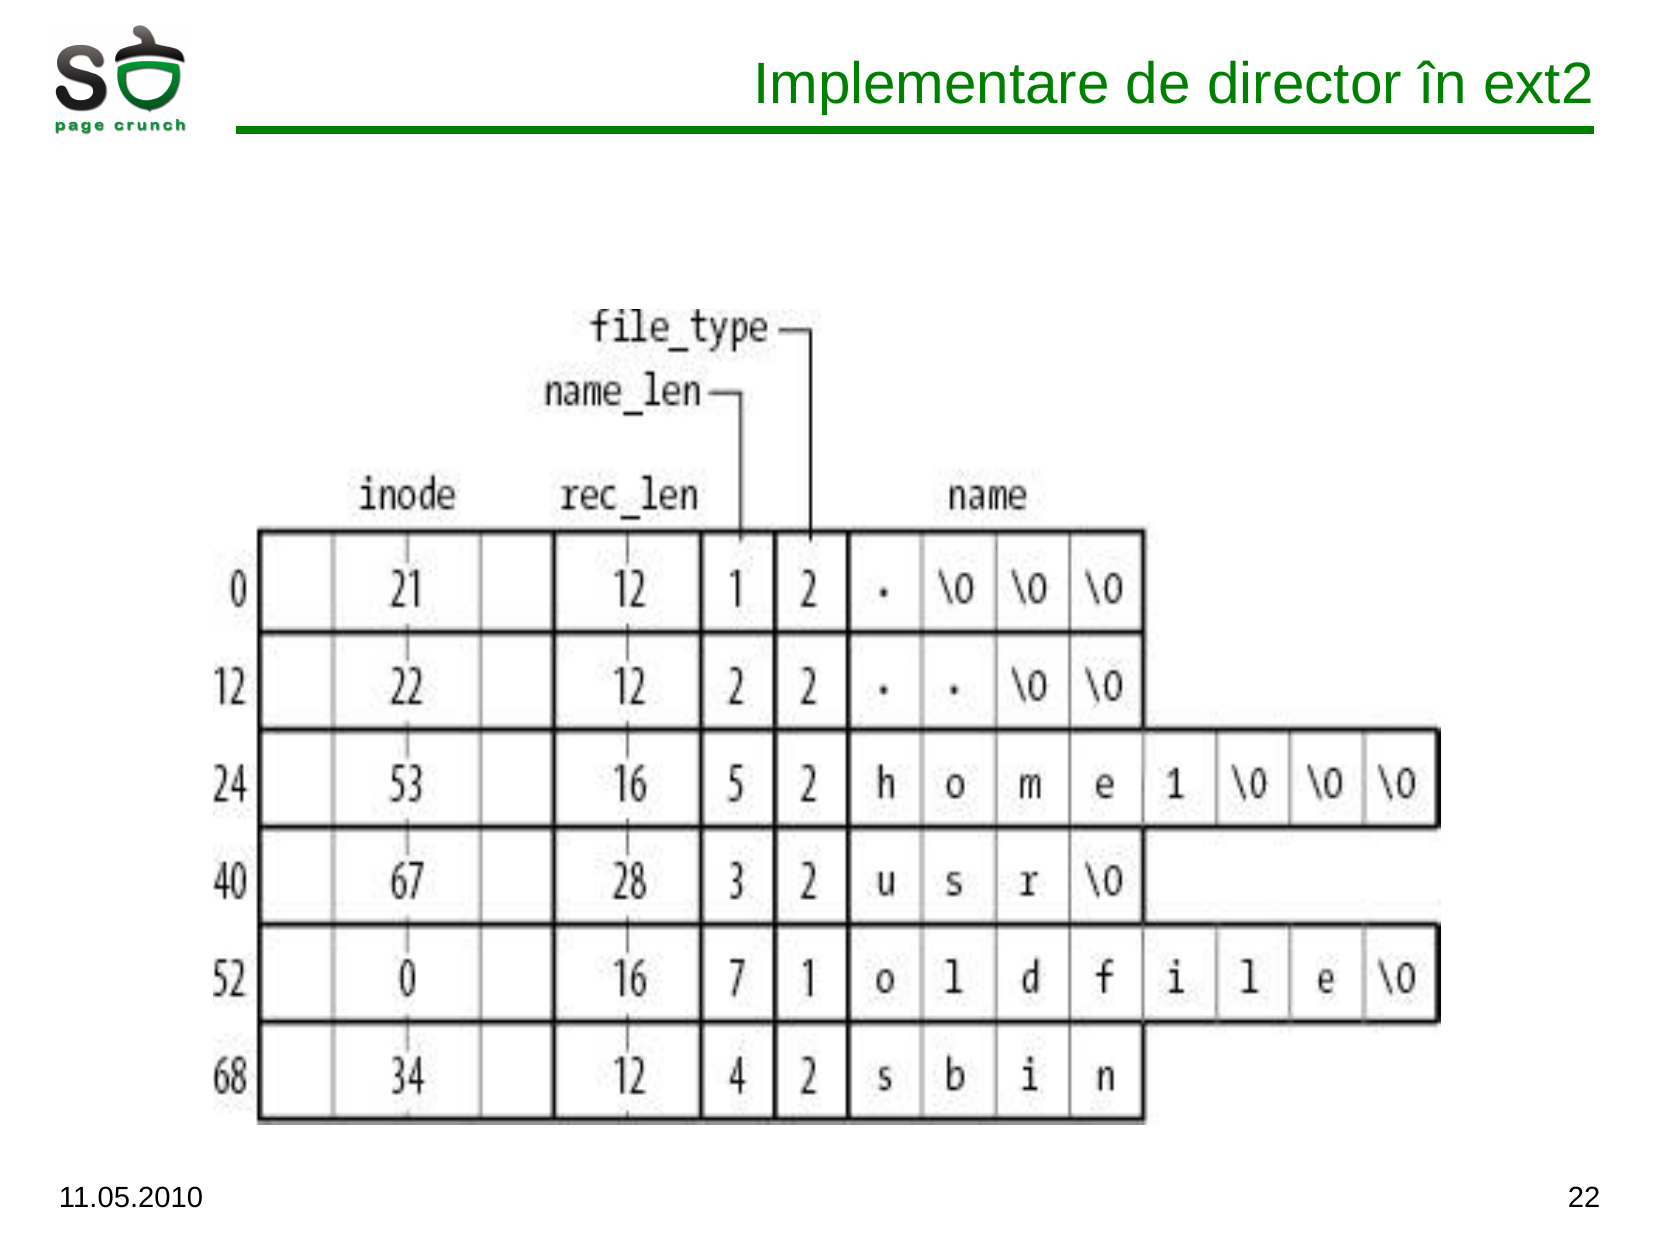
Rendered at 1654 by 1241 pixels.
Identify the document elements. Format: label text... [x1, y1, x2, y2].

title Implementare de director în ext2 [236, 49, 1595, 119]
picture [53, 23, 188, 136]
picture [213, 309, 1441, 1126]
